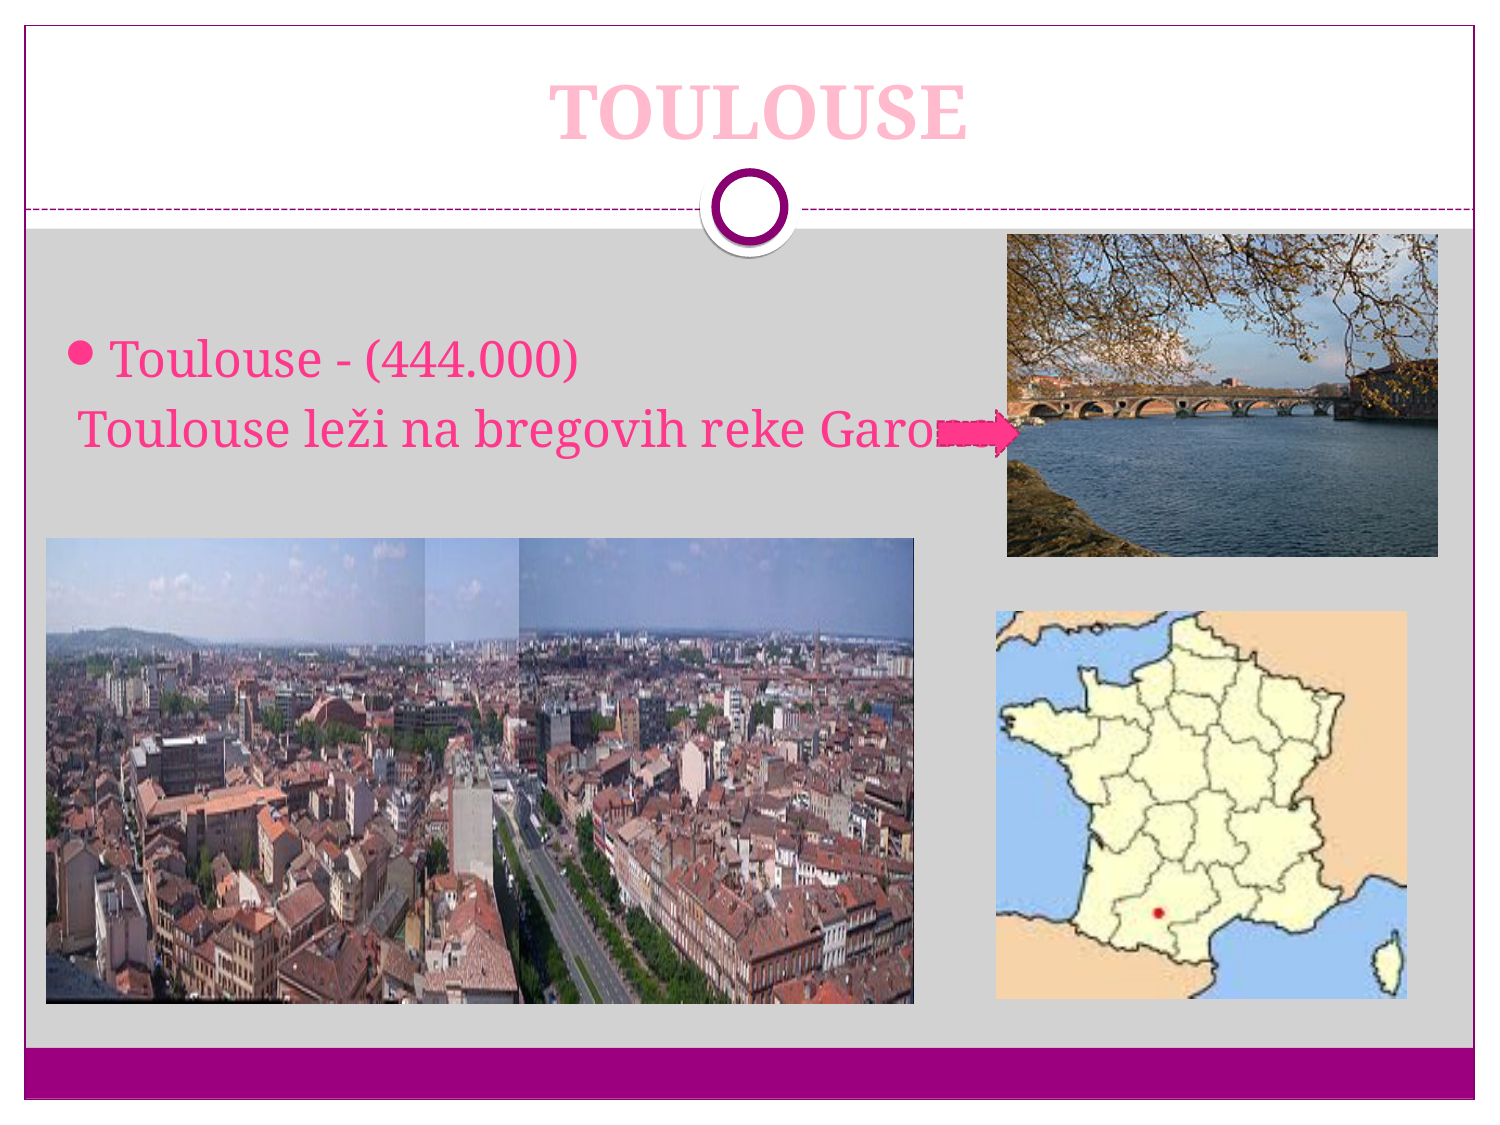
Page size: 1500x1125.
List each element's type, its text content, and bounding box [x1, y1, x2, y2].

picture [46, 538, 914, 1004]
picture [996, 611, 1407, 999]
text_box [937, 410, 1020, 457]
list Toulouse - (444.000) Toulouse leži na bregovih reke Garone. [49, 250, 1445, 1001]
title TOULOUSE [49, 37, 1450, 162]
picture [1007, 234, 1438, 557]
